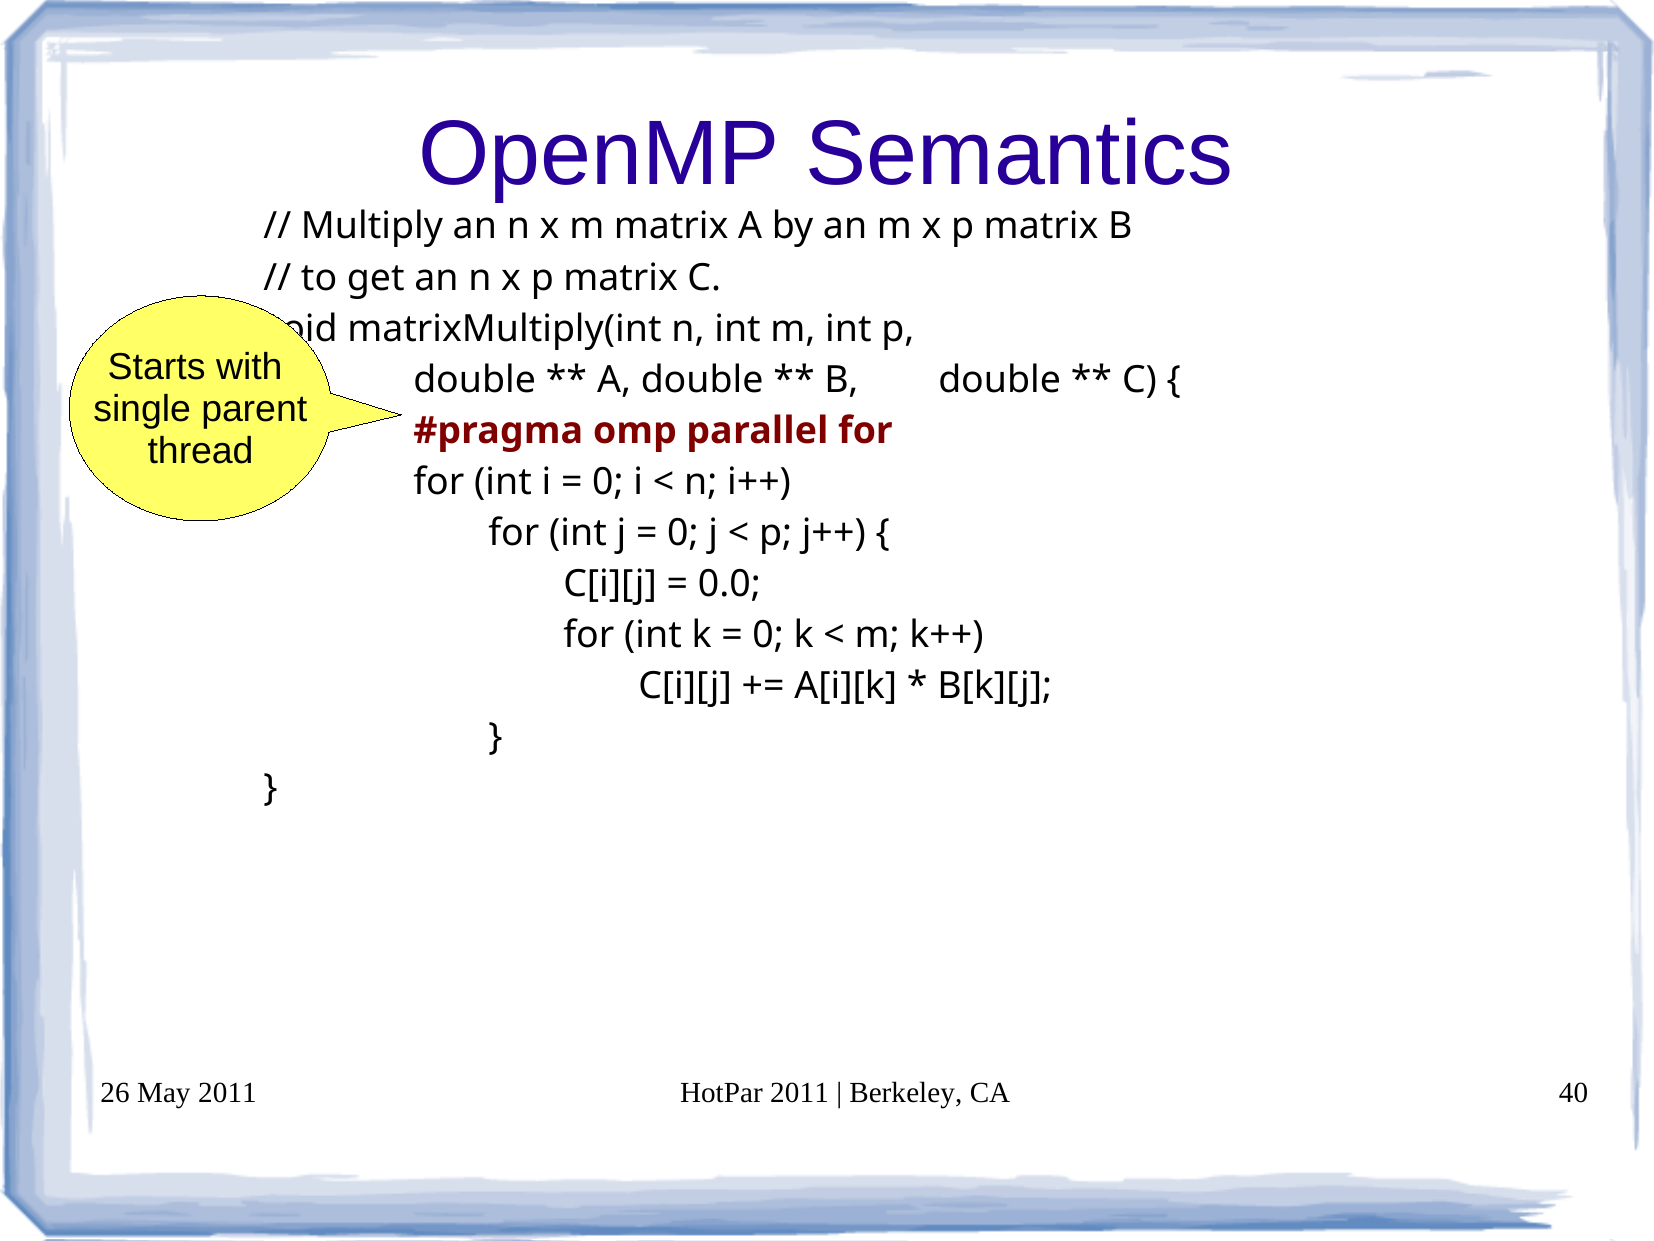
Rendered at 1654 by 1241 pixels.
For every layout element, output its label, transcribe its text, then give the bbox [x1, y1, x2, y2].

text_box Starts with single parent thread [69, 295, 402, 521]
picture [0, 0, 1654, 1241]
title OpenMP Semantics [82, 49, 1571, 257]
text_box // Multiply an n x m matrix A by an m x p matrix B // to get an n x p matrix C. void matrixMultiply(int n, int m, int p, double ** A, double ** B, double ** C) { #pragma omp parallel for for (int i = 0; i < n; i++) for (int j = 0; j < p; j++) { C[i][j] = 0.0; for (int k = 0; k < m; k++) C[i][j] += A[i][k] * B[k][j]; } } [248, 191, 1337, 834]
